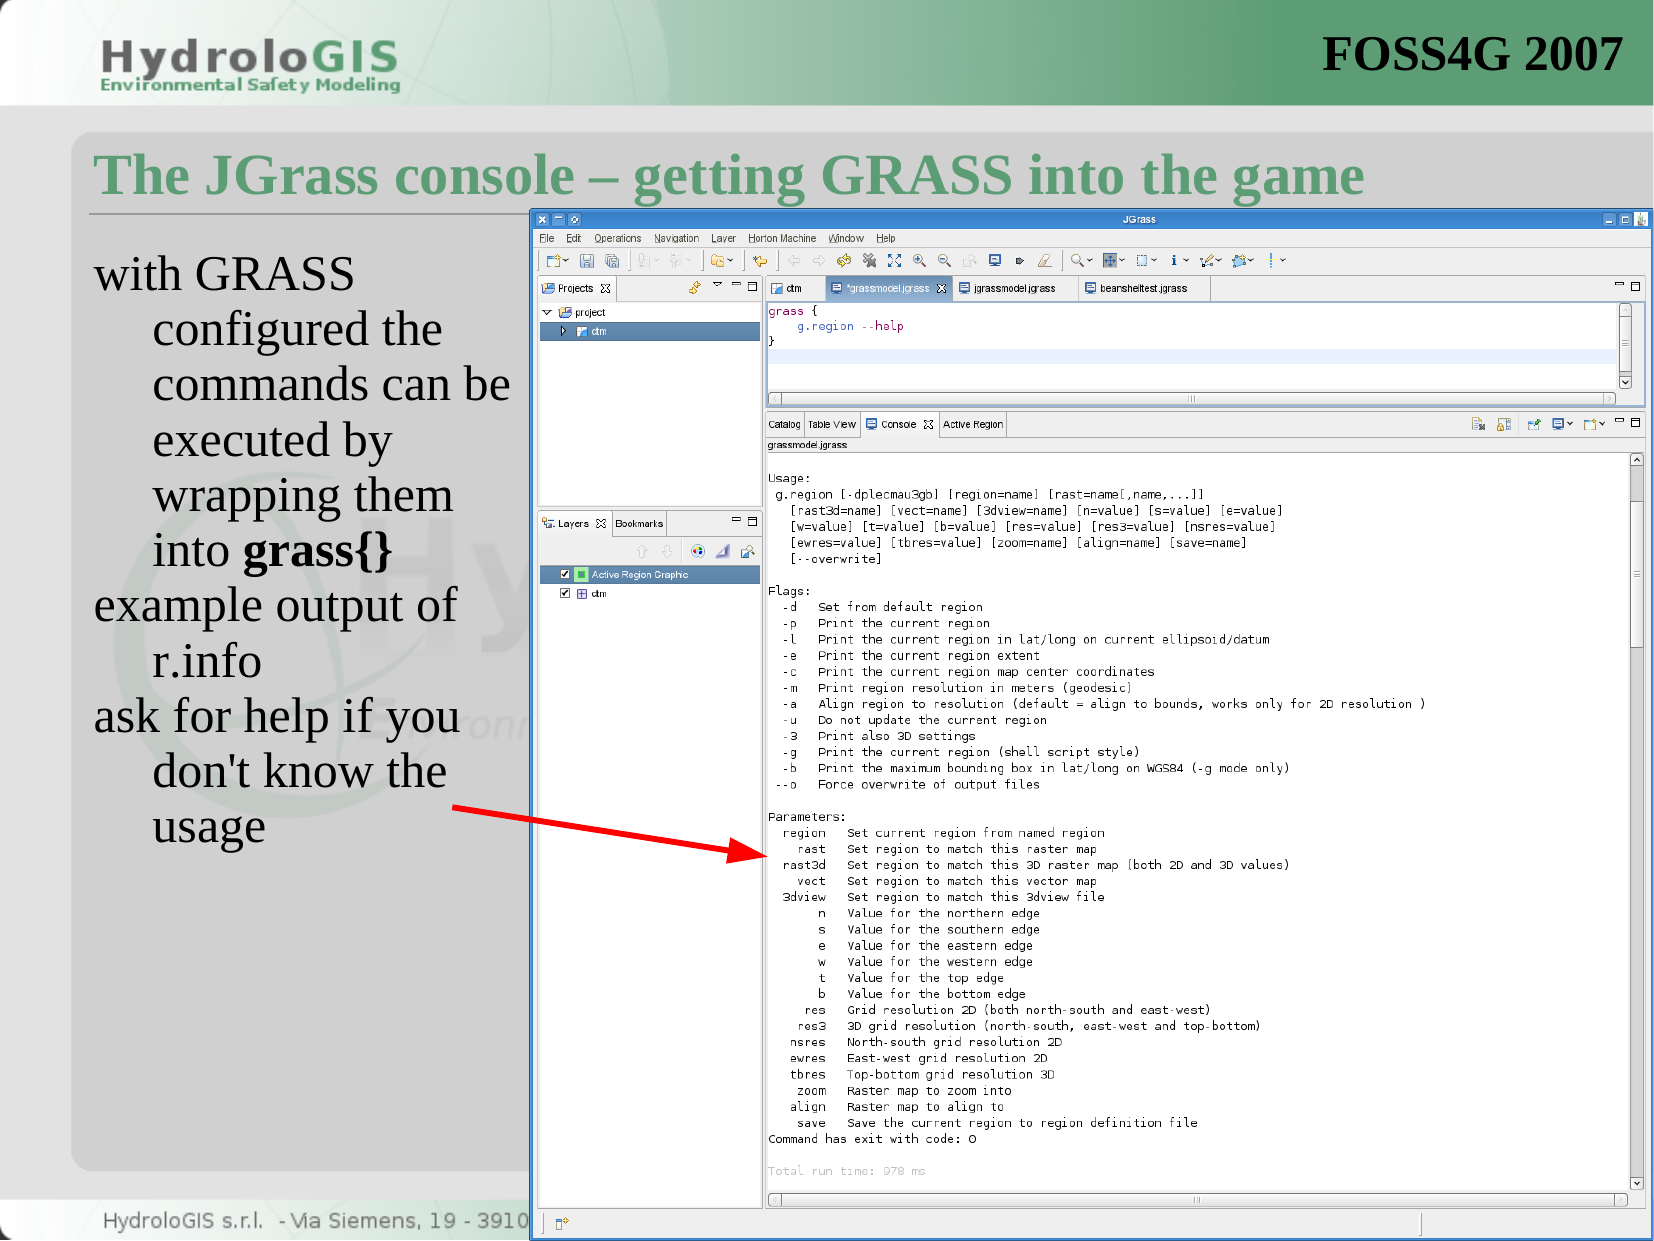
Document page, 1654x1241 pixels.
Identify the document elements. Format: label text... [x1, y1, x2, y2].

title The JGrass console – getting GRASS into the game [93, 134, 1600, 215]
text_box with GRASS configured the commands can be executed by wrapping them into grass{} example output of r.info ask for help if you don't know the usage [93, 245, 528, 872]
picture [0, 0, 1654, 1241]
